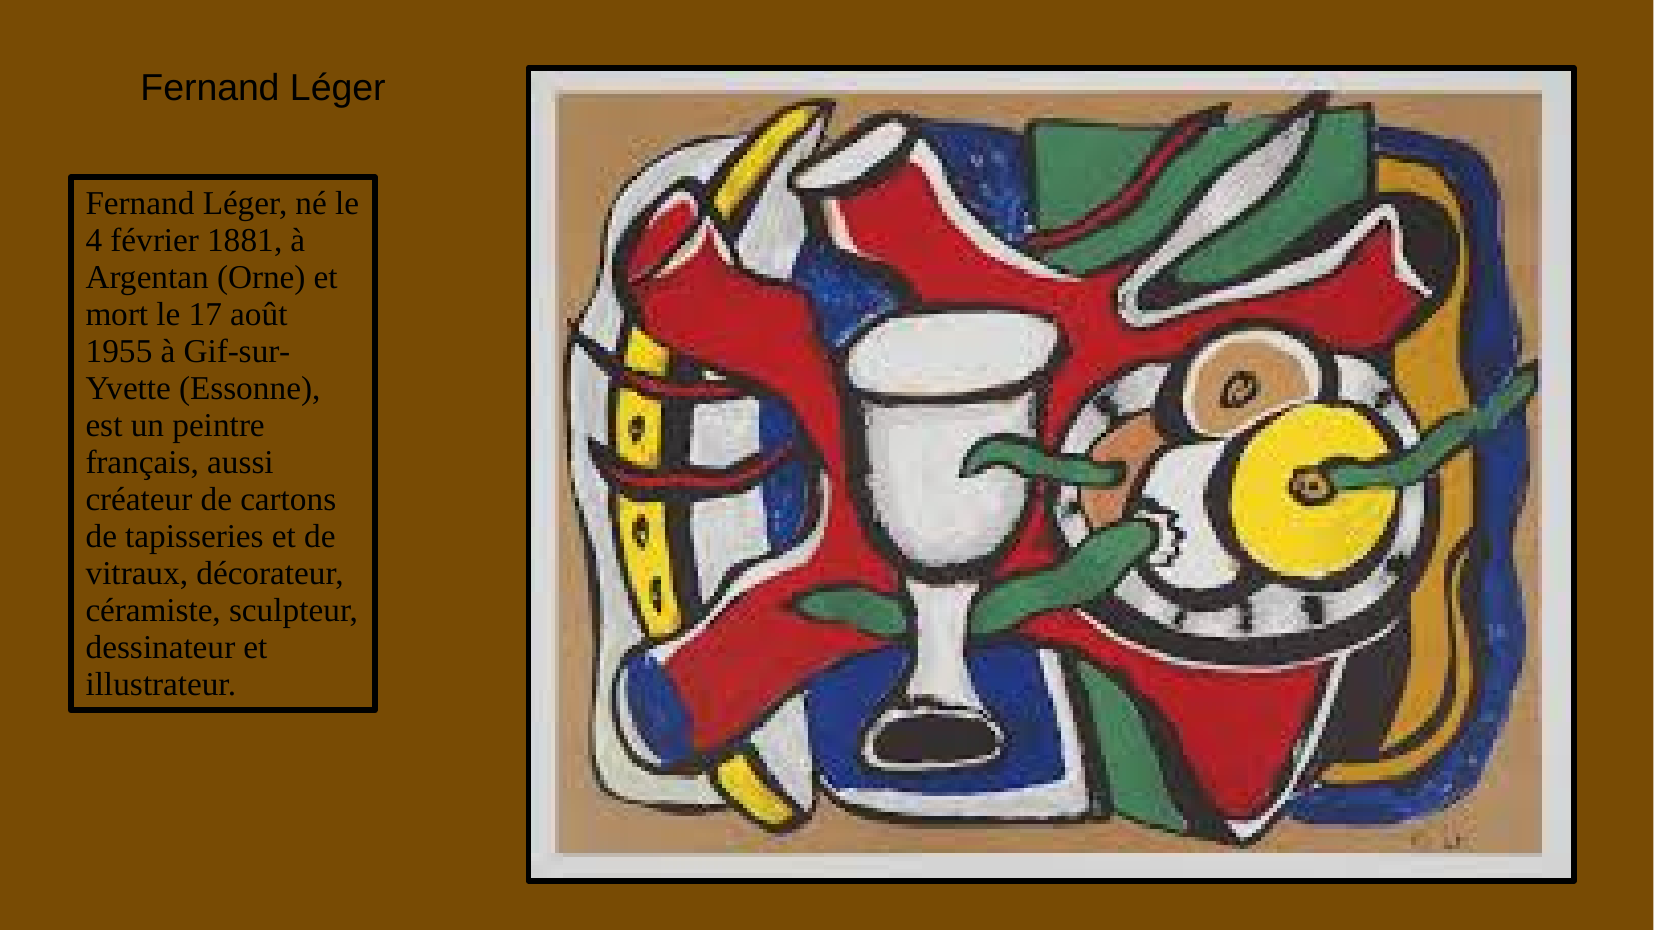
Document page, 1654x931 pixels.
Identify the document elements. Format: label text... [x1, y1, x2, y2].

text_box Fernand Léger, né le 4 février 1881, à Argentan (Orne) et mort le 17 août 1955 à Gif-sur-Yvette (Essonne), est un peintre français, aussi créateur de cartons de tapisseries et de vitraux, décorateur, céramiste, sculpteur, dessinateur et illustrateur. [70, 177, 375, 711]
picture [531, 70, 1571, 878]
title Fernand Léger [124, 45, 402, 130]
